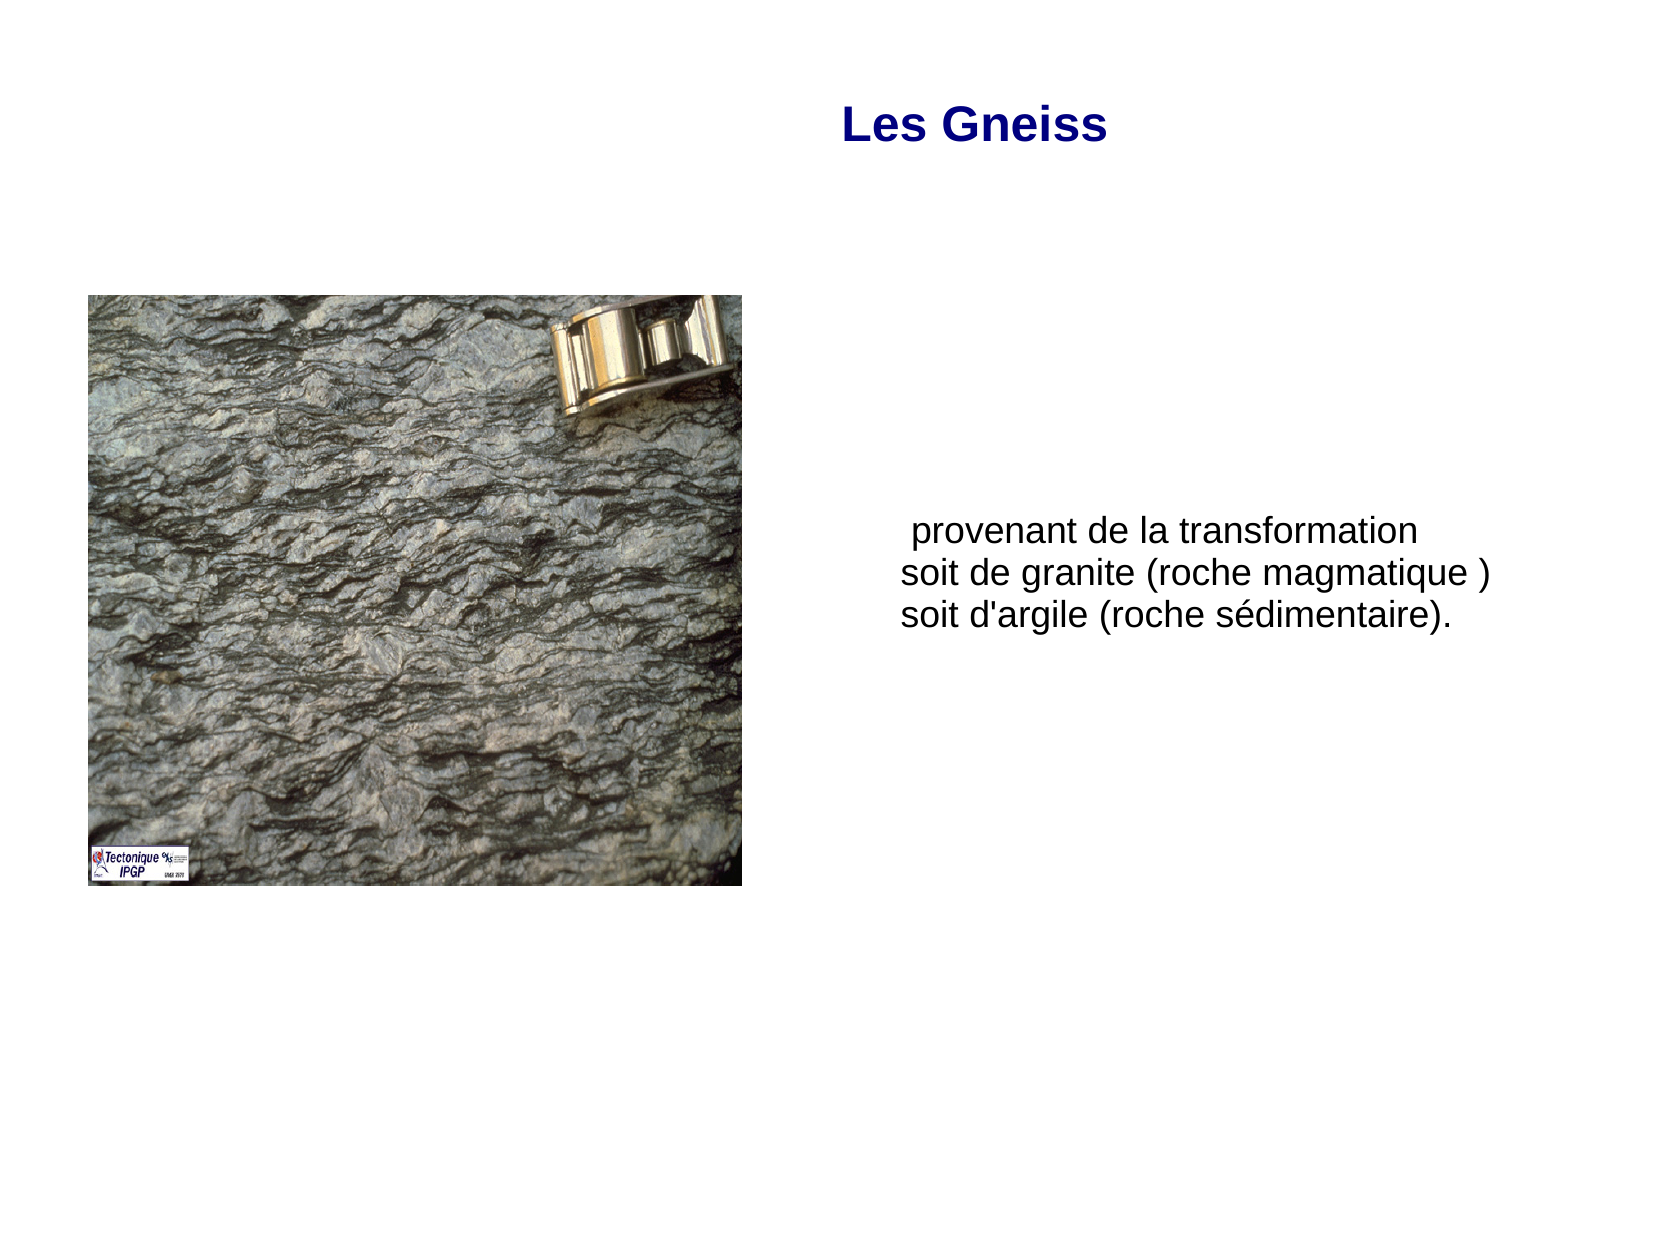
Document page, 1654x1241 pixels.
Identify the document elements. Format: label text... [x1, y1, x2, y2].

text_box Les Gneiss [826, 88, 1241, 161]
picture [88, 295, 742, 886]
text_box provenant de la transformation soit de granite (roche magmatique ) soit d'argile (roche sédimentaire). [885, 501, 1517, 645]
